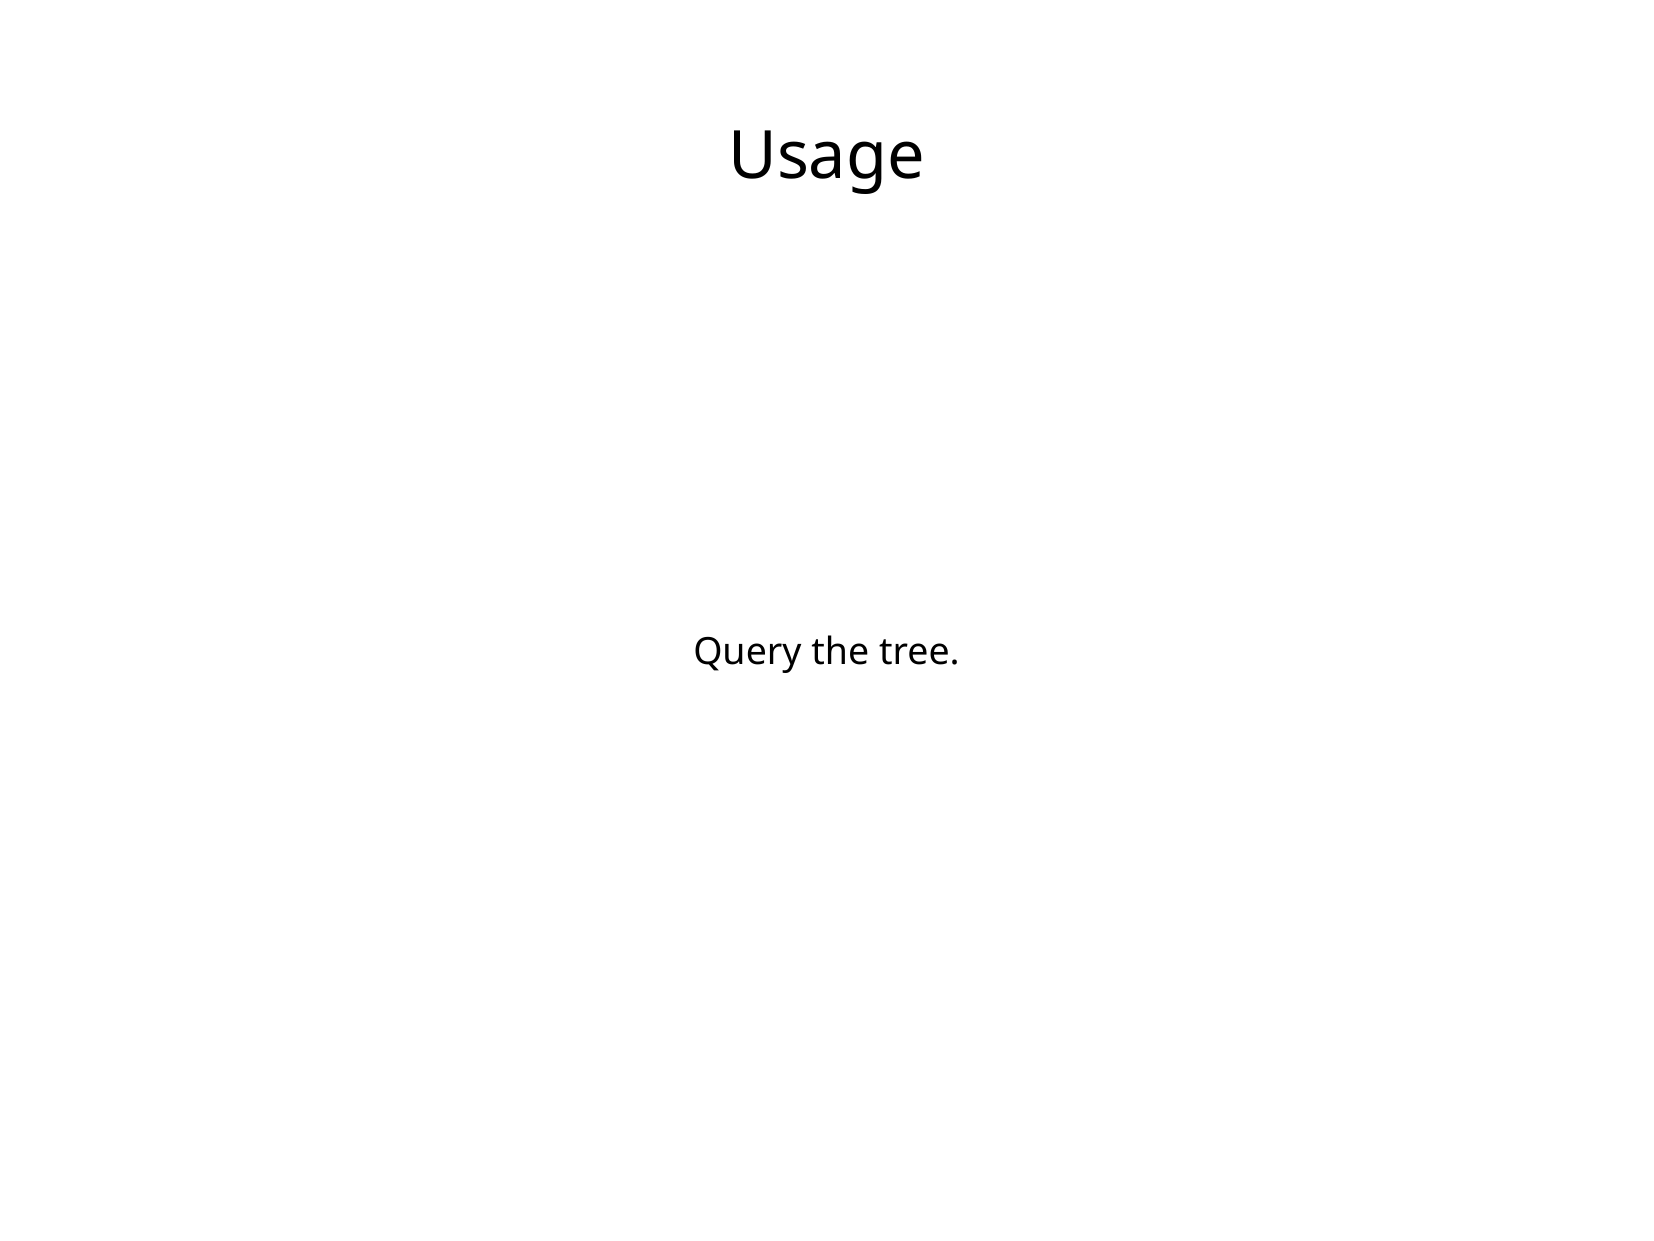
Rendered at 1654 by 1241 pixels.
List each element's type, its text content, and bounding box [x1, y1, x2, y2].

title Usage [82, 49, 1571, 257]
subtitle Query the tree. [82, 290, 1571, 1010]
